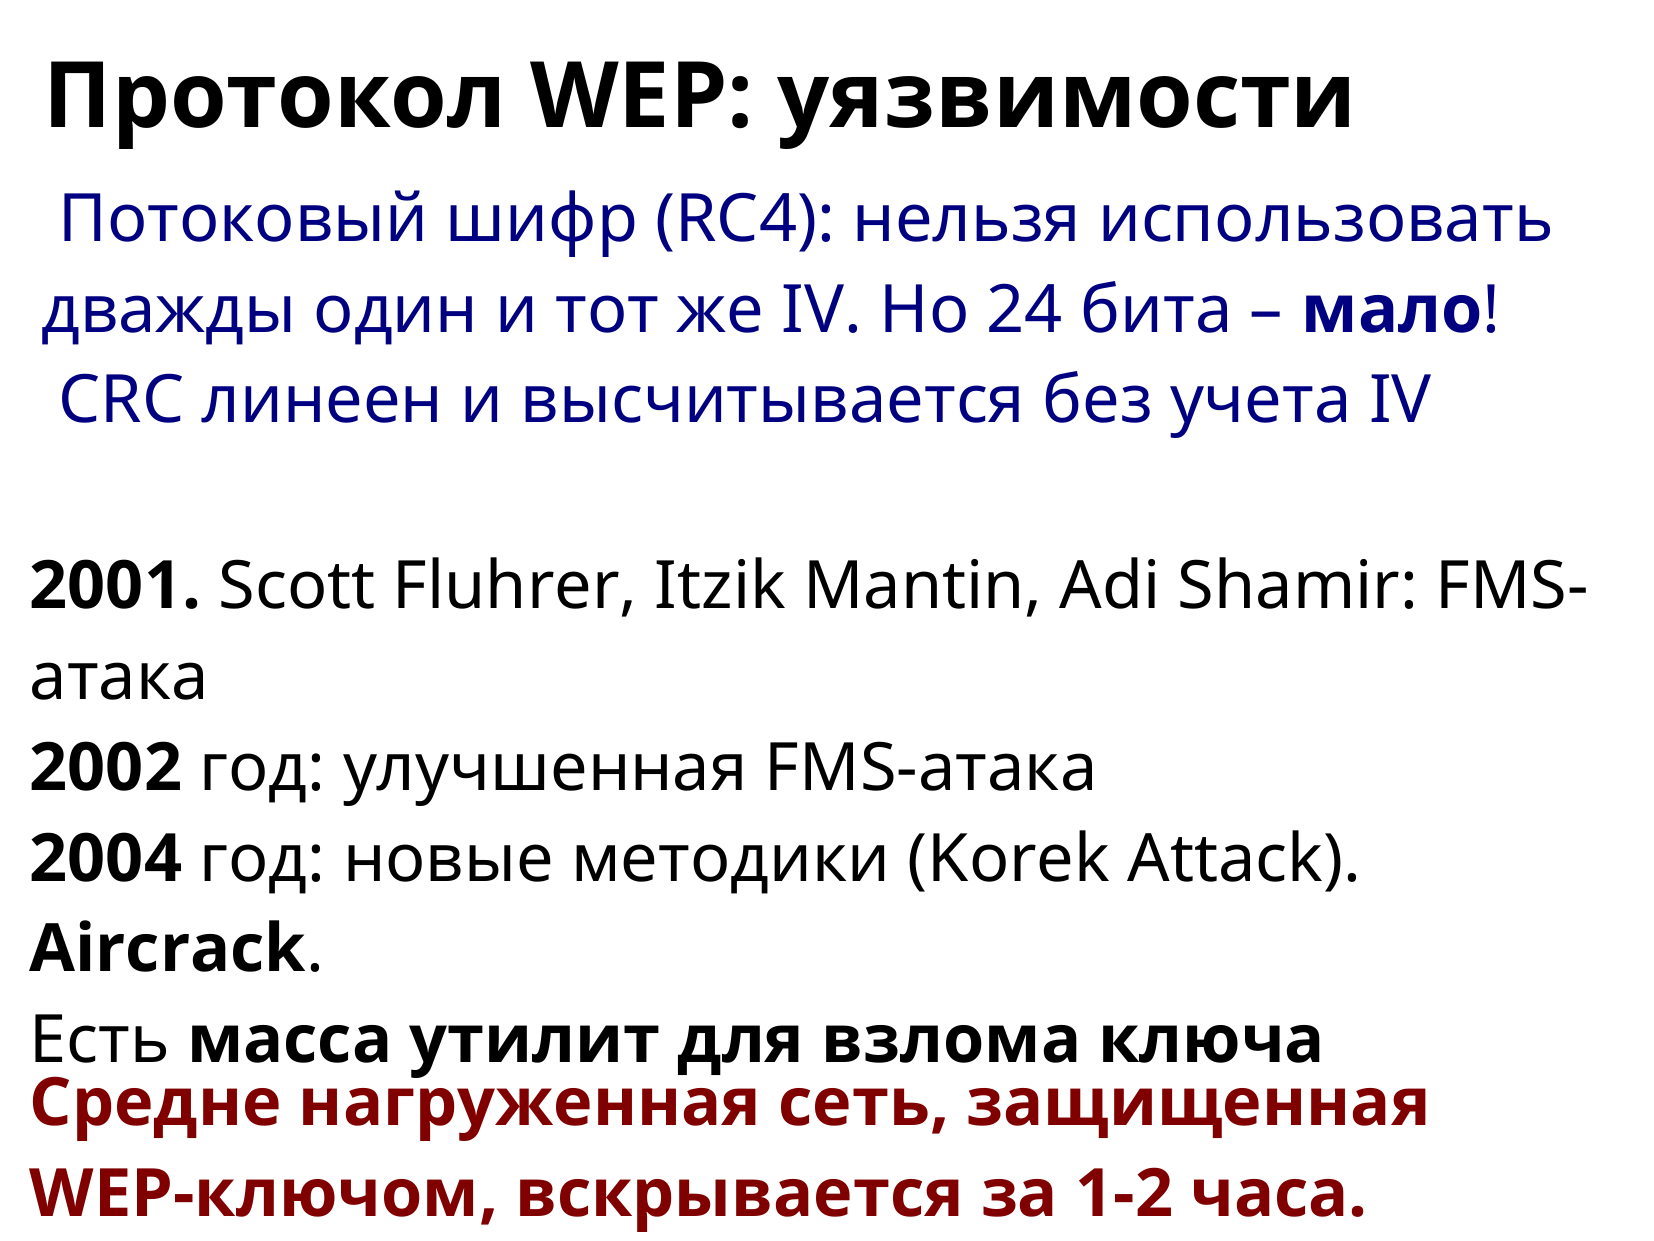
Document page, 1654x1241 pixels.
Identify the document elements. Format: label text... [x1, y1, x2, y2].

text_box 2001. Scott Fluhrer, Itzik Mantin, Adi Shamir: FMS-атака 2002 год: улучшенная FMS-атака 2004 год: новые методики (Korek Attack). Aircrack. Есть масса утилит для взлома ключа [29, 537, 1654, 1024]
text_box Протокол WEP: уязвимости [43, 29, 1625, 141]
text_box Потоковый шифр (RC4): нельзя использовать дважды один и тот же IV. Но 24 бита – мало! CRC линеен и высчитывается без учета IV [41, 170, 1619, 495]
text_box Средне нагруженная сеть, защищенная WEP-ключом, вскрывается за 1-2 часа. [29, 1054, 1610, 1217]
